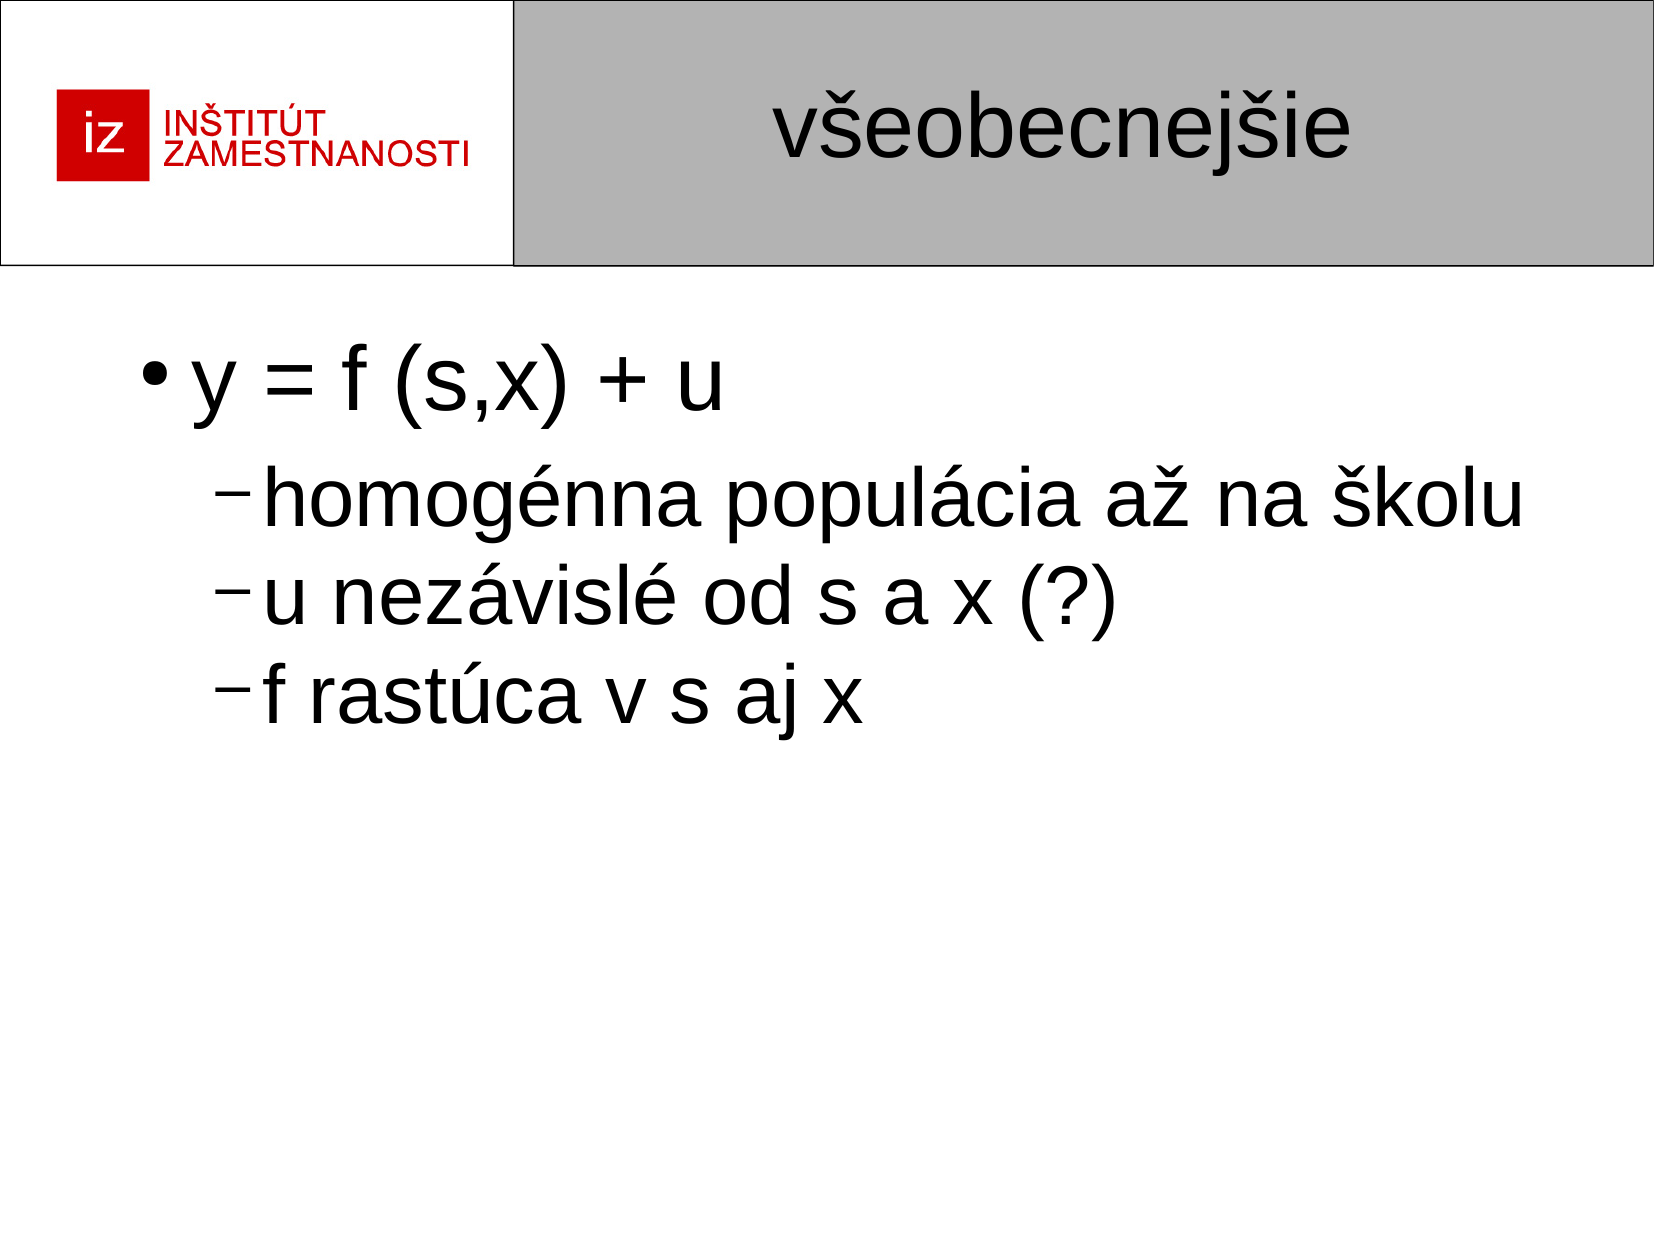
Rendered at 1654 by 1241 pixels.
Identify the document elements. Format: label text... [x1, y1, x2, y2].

picture [5, 8, 512, 257]
title všeobecnejšie [561, 37, 1565, 229]
list y = f (s,x) + u homogénna populácia až na školu u nezávislé od s a x (?) f rastúca v s aj x [121, 344, 1533, 1112]
